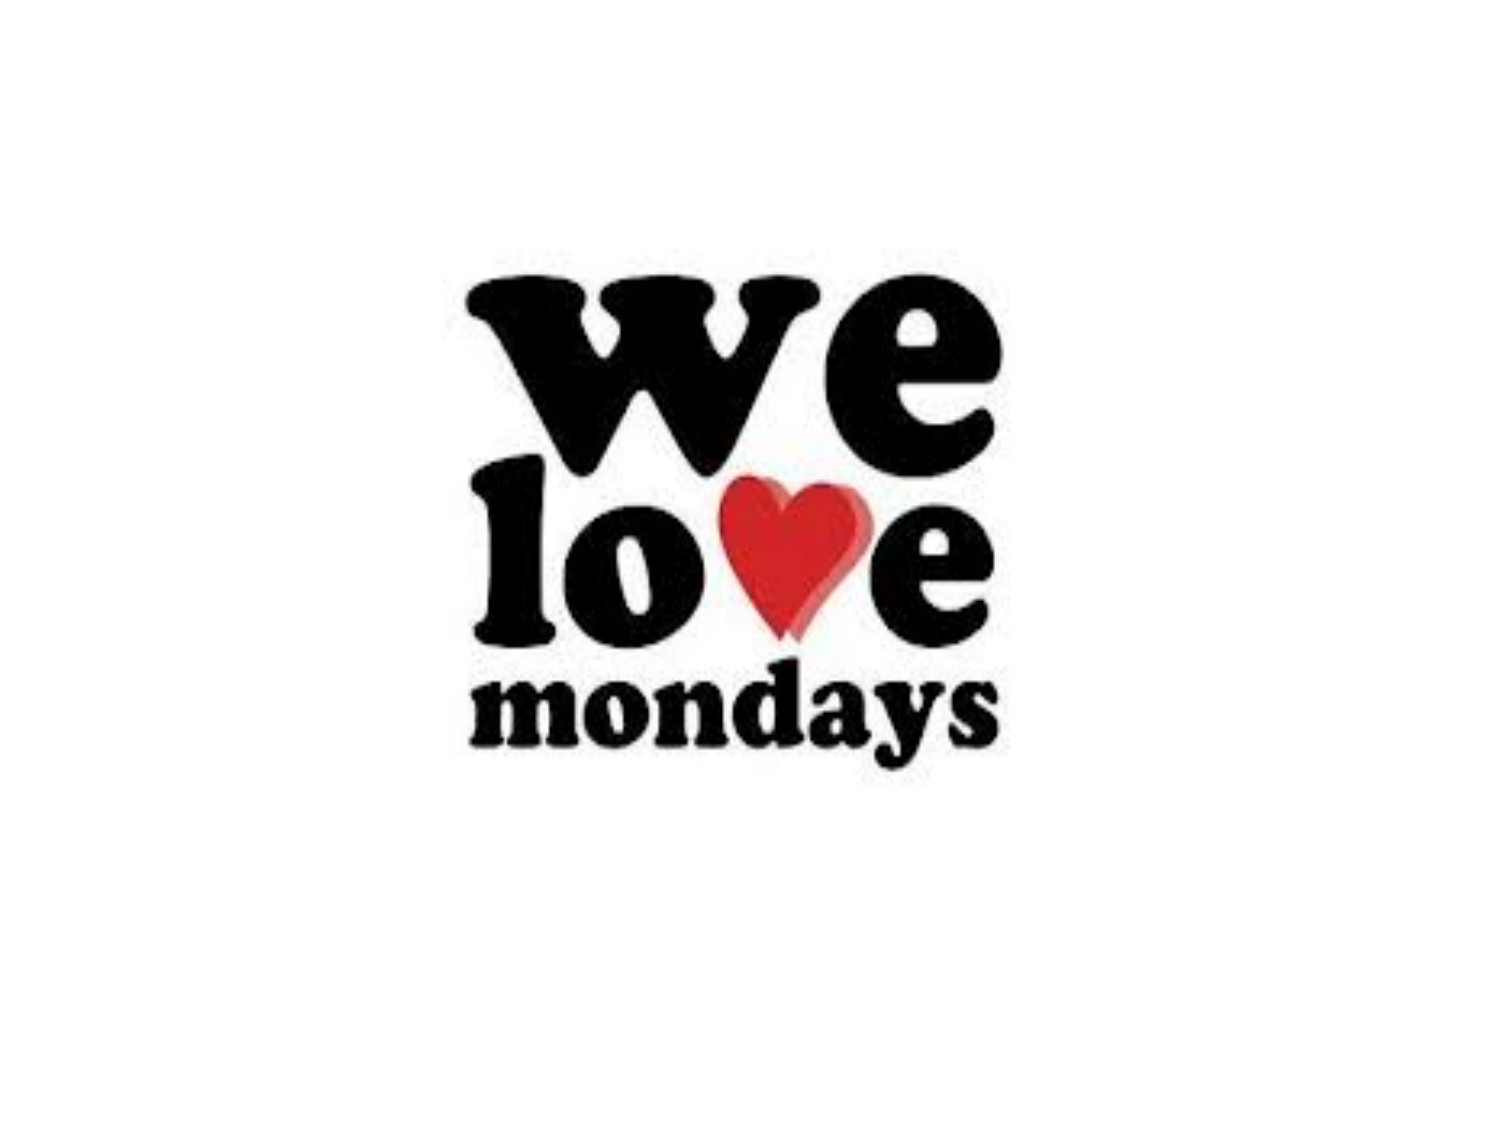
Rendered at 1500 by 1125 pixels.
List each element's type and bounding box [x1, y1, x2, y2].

picture [289, 191, 1211, 847]
